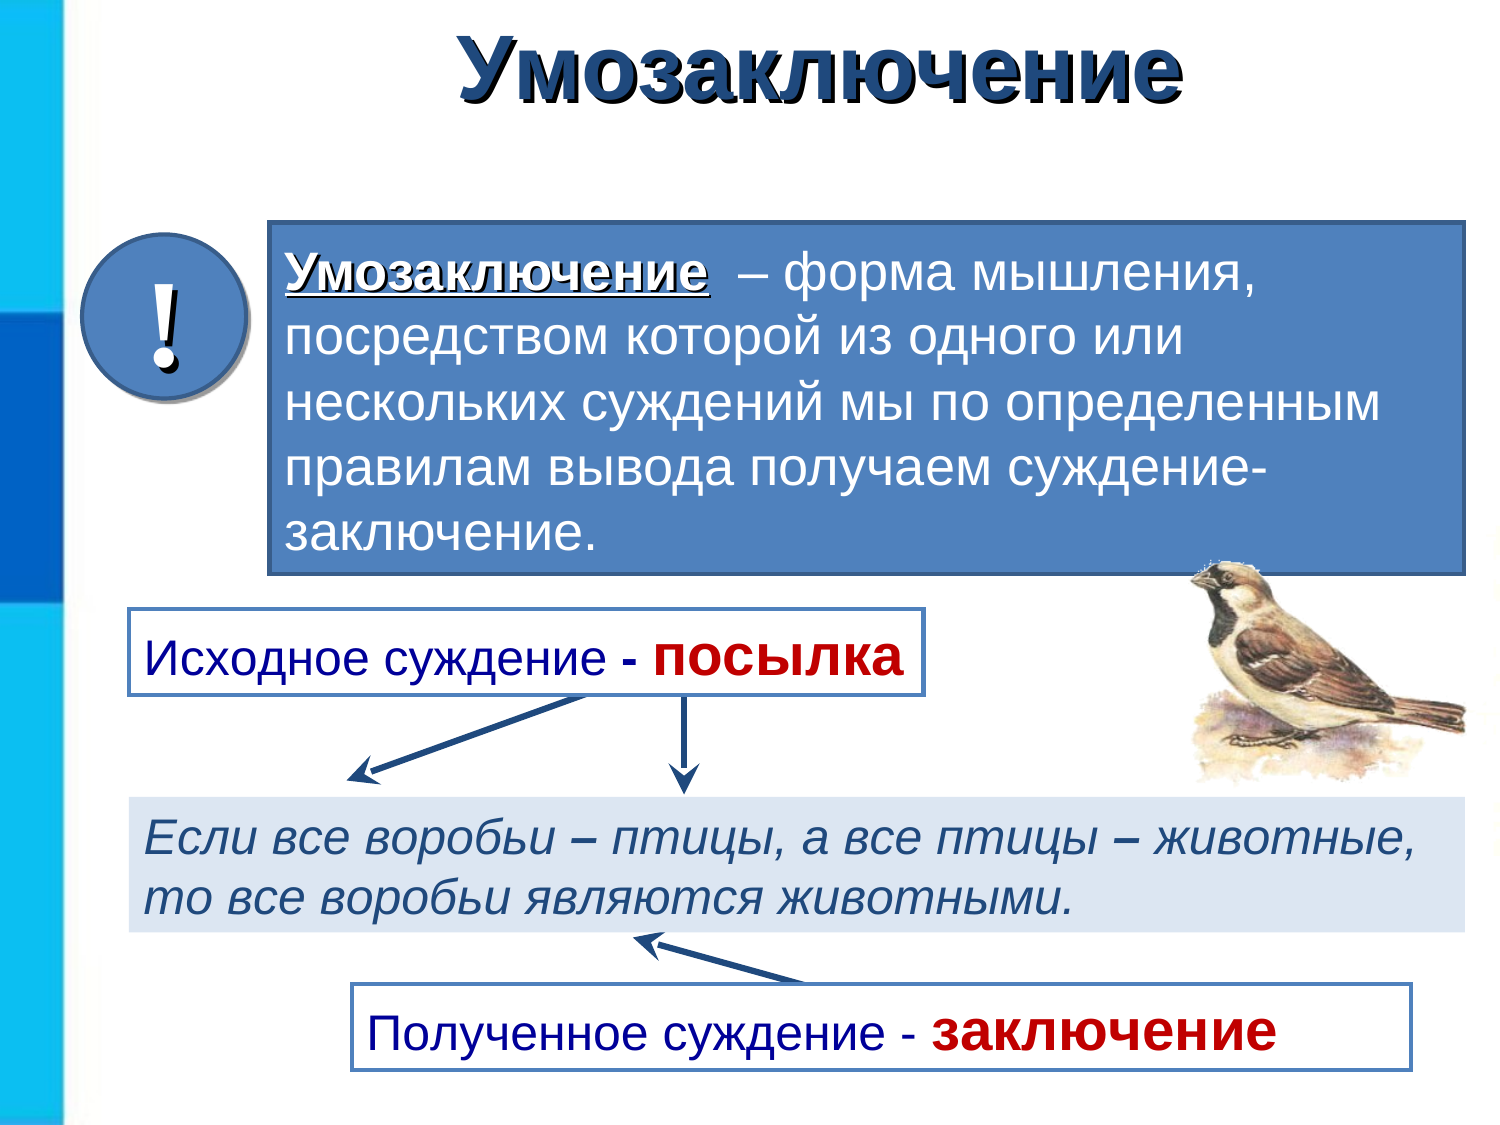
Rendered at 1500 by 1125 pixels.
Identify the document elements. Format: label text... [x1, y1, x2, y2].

text_box Если все воробьи – птицы, а все птицы – животные, то все воробьи являются животными. [128, 796, 1465, 933]
picture [0, 0, 1500, 1125]
text_box Полученное суждение - заключение [351, 984, 1411, 1070]
text_box Исходное суждение - посылка [128, 609, 924, 695]
text_box ! [82, 234, 247, 399]
text_box Умозаключение [140, 0, 1500, 126]
list Умозаключение – форма мышления, посредством которой из одного или нескольких суждений мы по определенным правилам вывода получаем суждение-заключение. [269, 222, 1465, 575]
